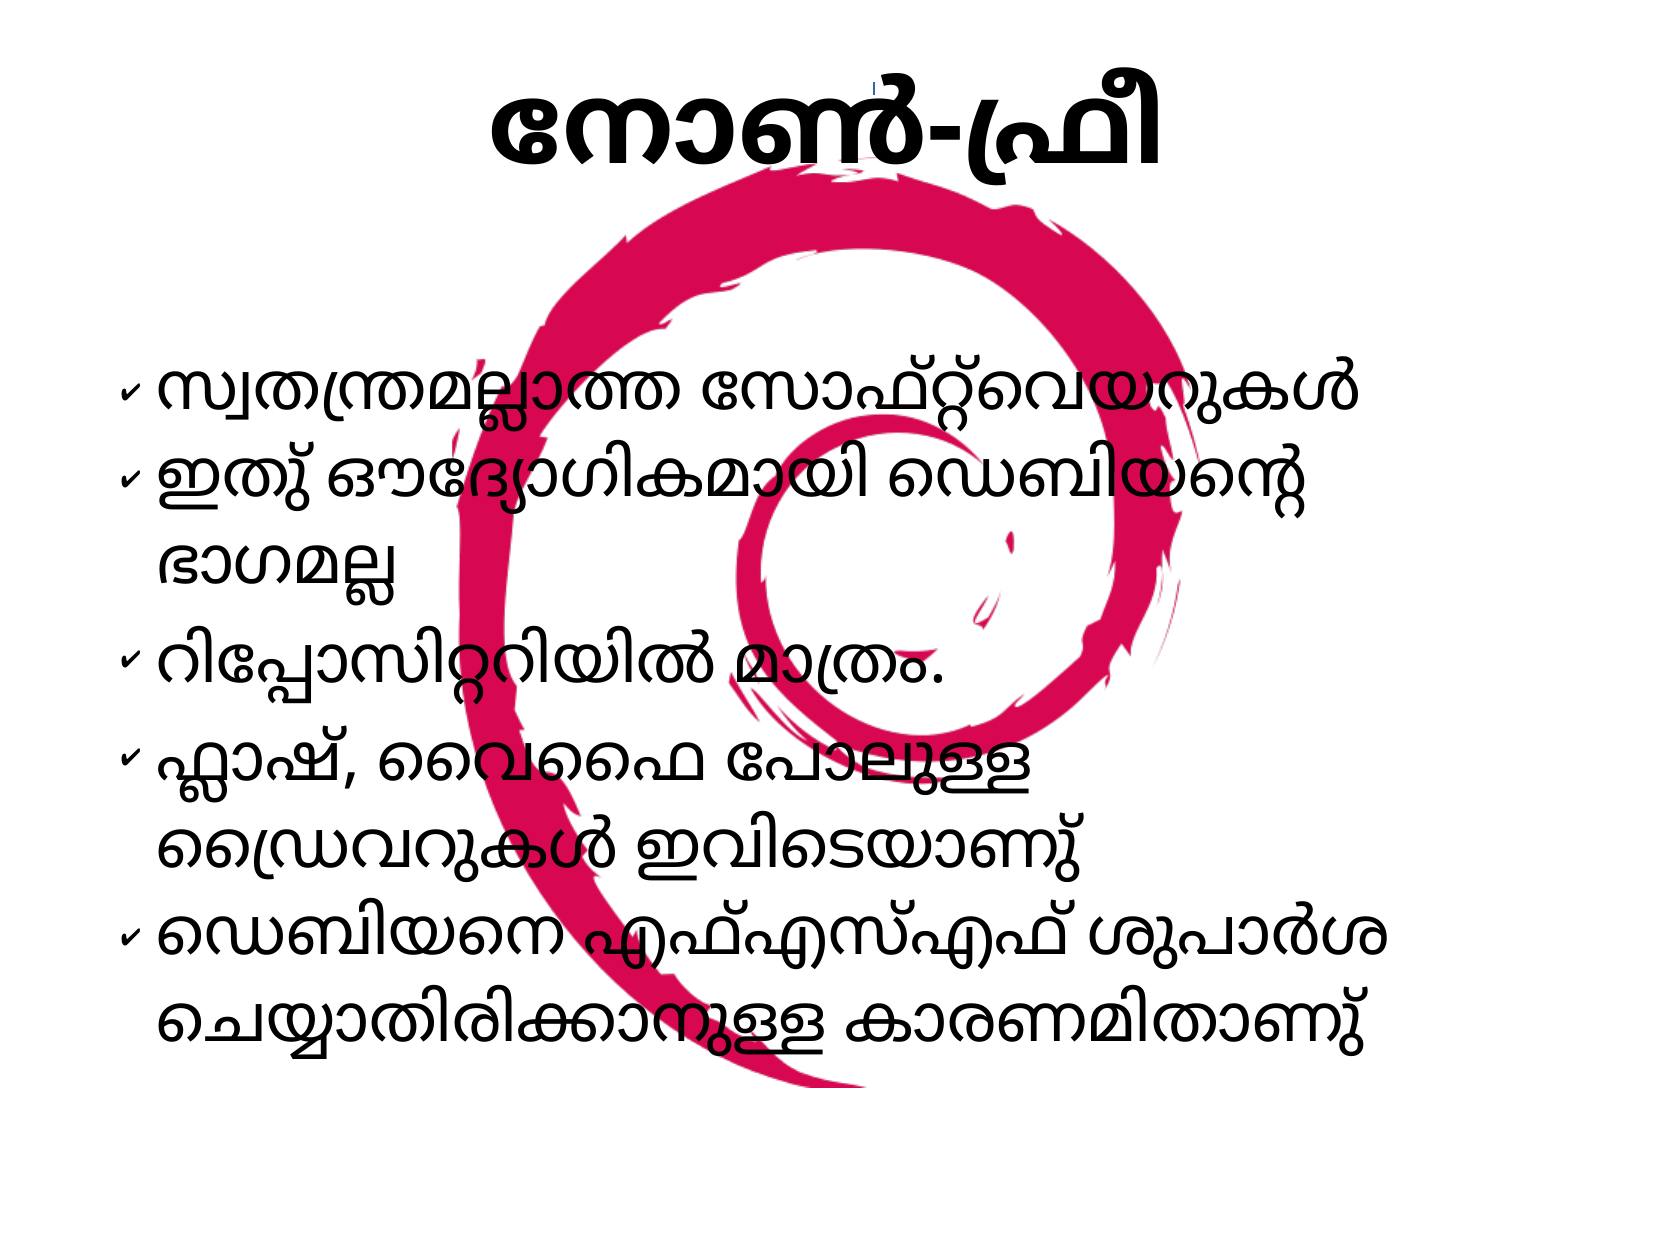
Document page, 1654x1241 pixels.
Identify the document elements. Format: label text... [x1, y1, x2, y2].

picture [0, 157, 1654, 1088]
text_box സ്വതന്ത്രമല്ലാത്ത സോഫ്റ്റ്‍വെയറുകള്‍ ഇതു് ഔദ്യോഗികമായി ഡെബിയന്റെ ഭാഗമല്ല റിപ്പോസിറ്ററിയില്‍ മാത്രം. ഫ്ലാഷ്, വൈഫൈ പോലുള്ള ഡ്രൈവറുകള്‍ ഇവിടെയാണു് ഡെബിയനെ എഫ്എസ്എഫ് ശുപാര്‍ശ ചെയ്യാതിരിക്കാനുള്ള കാരണമിതാണു് [106, 342, 1465, 923]
text_box നോണ്‍-ഫ്രീ [94, 35, 1560, 331]
